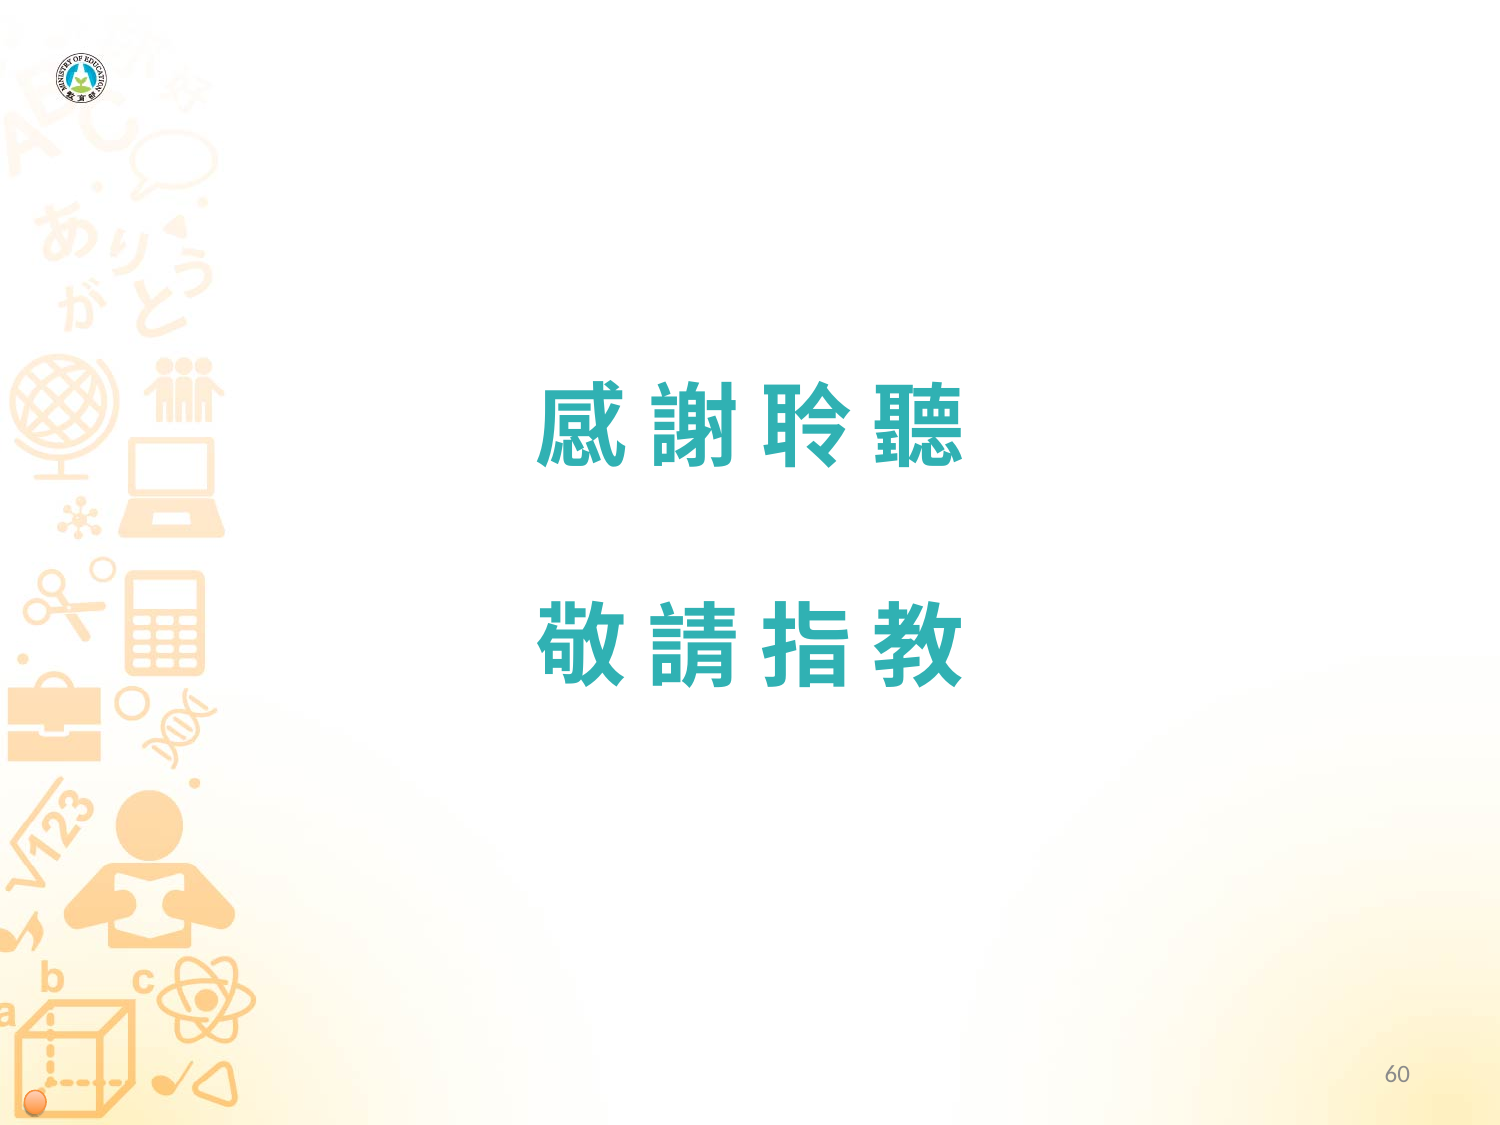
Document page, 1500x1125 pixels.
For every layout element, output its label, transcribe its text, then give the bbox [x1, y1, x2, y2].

picture [0, 0, 1500, 1125]
slide_number <編號> [1074, 1042, 1425, 1103]
title 感 謝 聆 聽 敬 請 指 教 [47, 400, 1453, 666]
text_box [24, 1090, 47, 1114]
